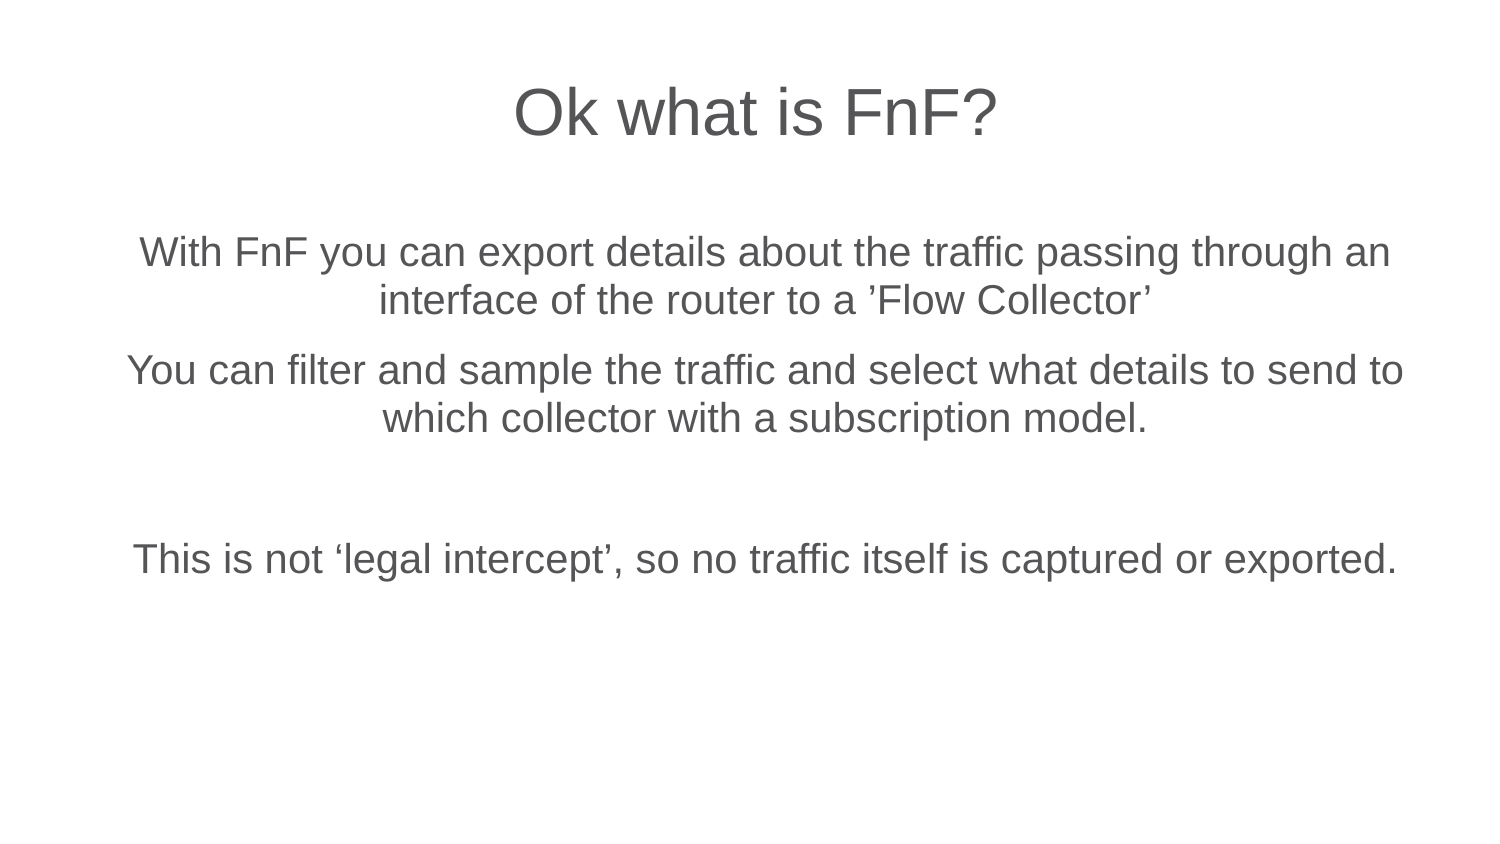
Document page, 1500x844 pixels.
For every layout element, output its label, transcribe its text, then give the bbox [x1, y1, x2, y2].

list With FnF you can export details about the traffic passing through an interface of the router to a ’Flow Collector’ You can filter and sample the traffic and select what details to send to which collector with a subscription model. This is not ‘legal intercept’, so no traffic itself is captured or exported. [71, 221, 1441, 741]
title Ok what is FnF? [71, 55, 1441, 177]
